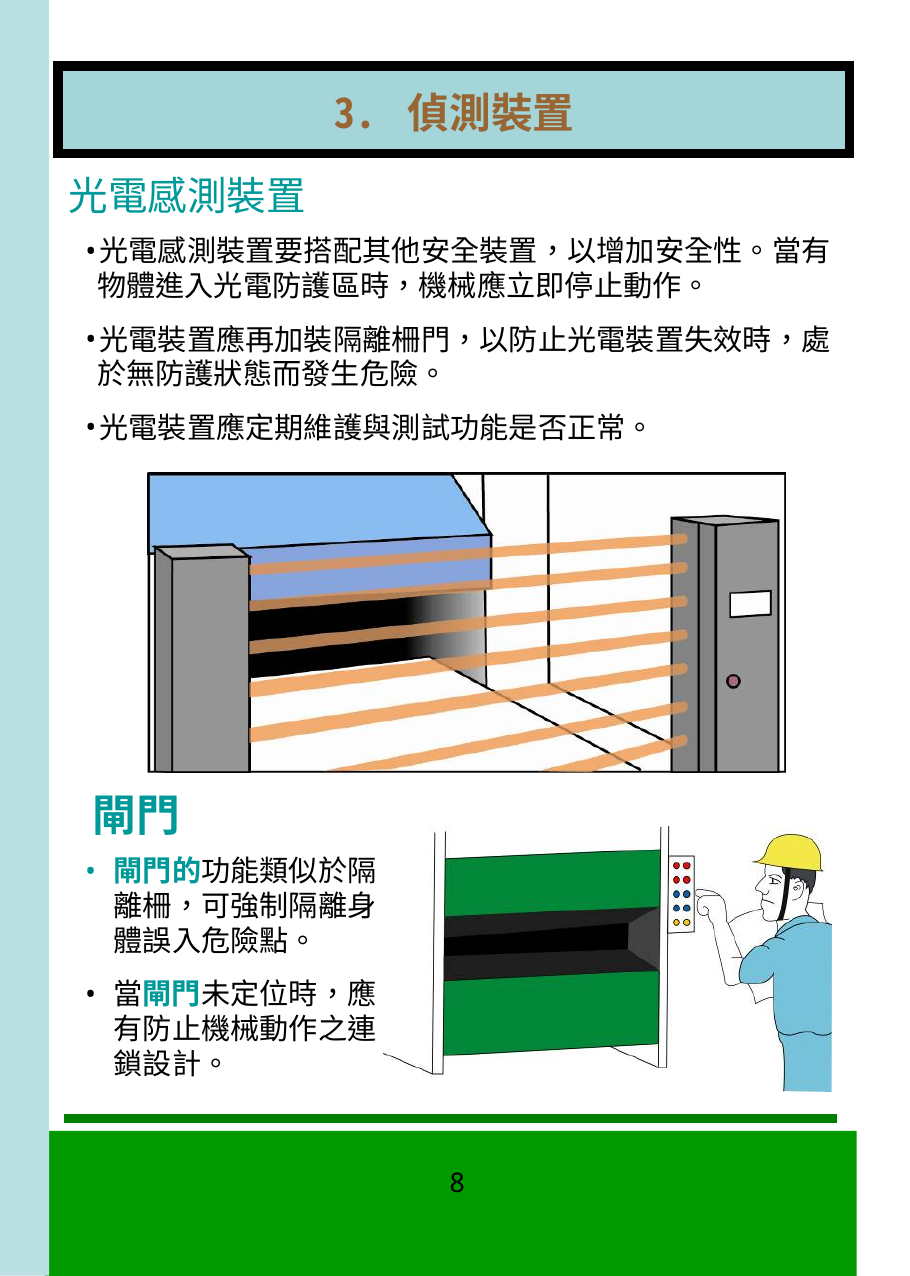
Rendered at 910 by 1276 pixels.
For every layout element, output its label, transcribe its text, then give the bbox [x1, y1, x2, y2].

text_box 8 [422, 1157, 493, 1207]
text_box 3. 偵測裝置 [266, 78, 643, 145]
picture [147, 472, 786, 773]
picture [383, 826, 832, 1092]
text_box 閘門 [76, 779, 430, 849]
text_box [0, 0, 50, 1276]
text_box 光電感測裝置要搭配其他安全裝置，以增加安全性。當有物體進入光電防護區時，機械應立即停止動作。 光電裝置應再加裝隔離柵門，以防止光電裝置失效時，處於無防護狀態而發生危險。 光電裝置應定期維護與測試功能是否正常。 [65, 224, 857, 453]
text_box 光電感測裝置 [53, 162, 322, 226]
text_box 閘門的功能類似於隔離柵，可強制隔離身體誤入危險點。 當閘門未定位時，應有防止機械動作之連鎖設計。 [65, 844, 383, 1089]
